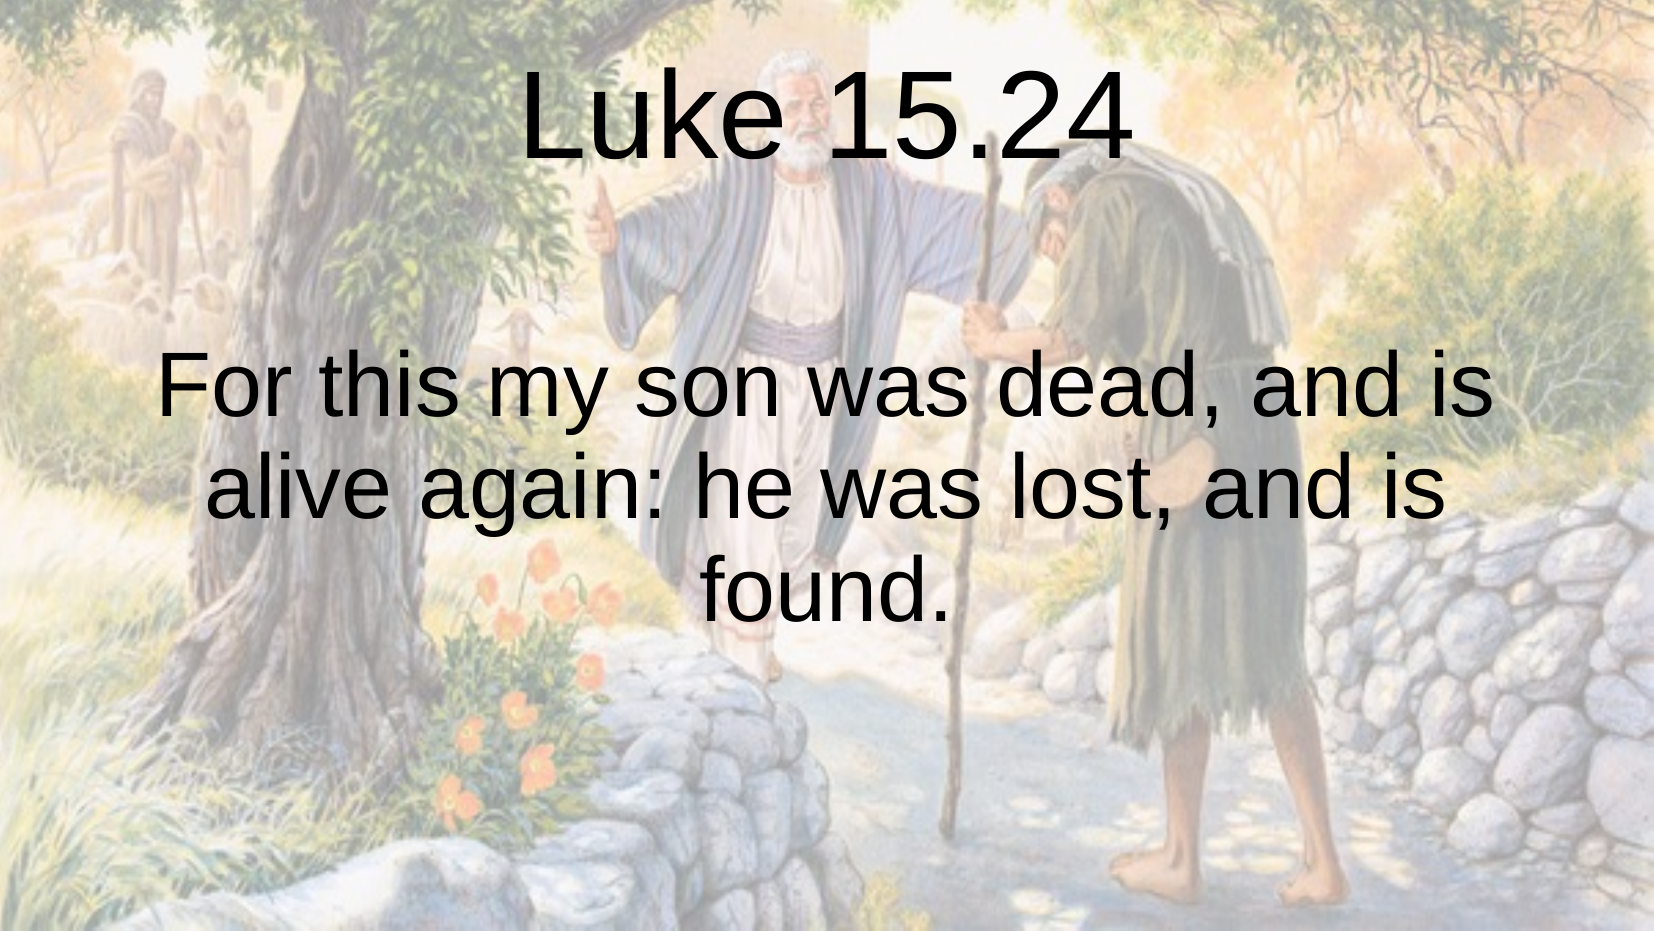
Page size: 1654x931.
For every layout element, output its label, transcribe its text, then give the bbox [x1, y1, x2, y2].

subtitle For this my son was dead, and is alive again: he was lost, and is found. [82, 217, 1571, 758]
picture [0, 0, 1654, 931]
title Luke 15.24 [82, 37, 1571, 193]
